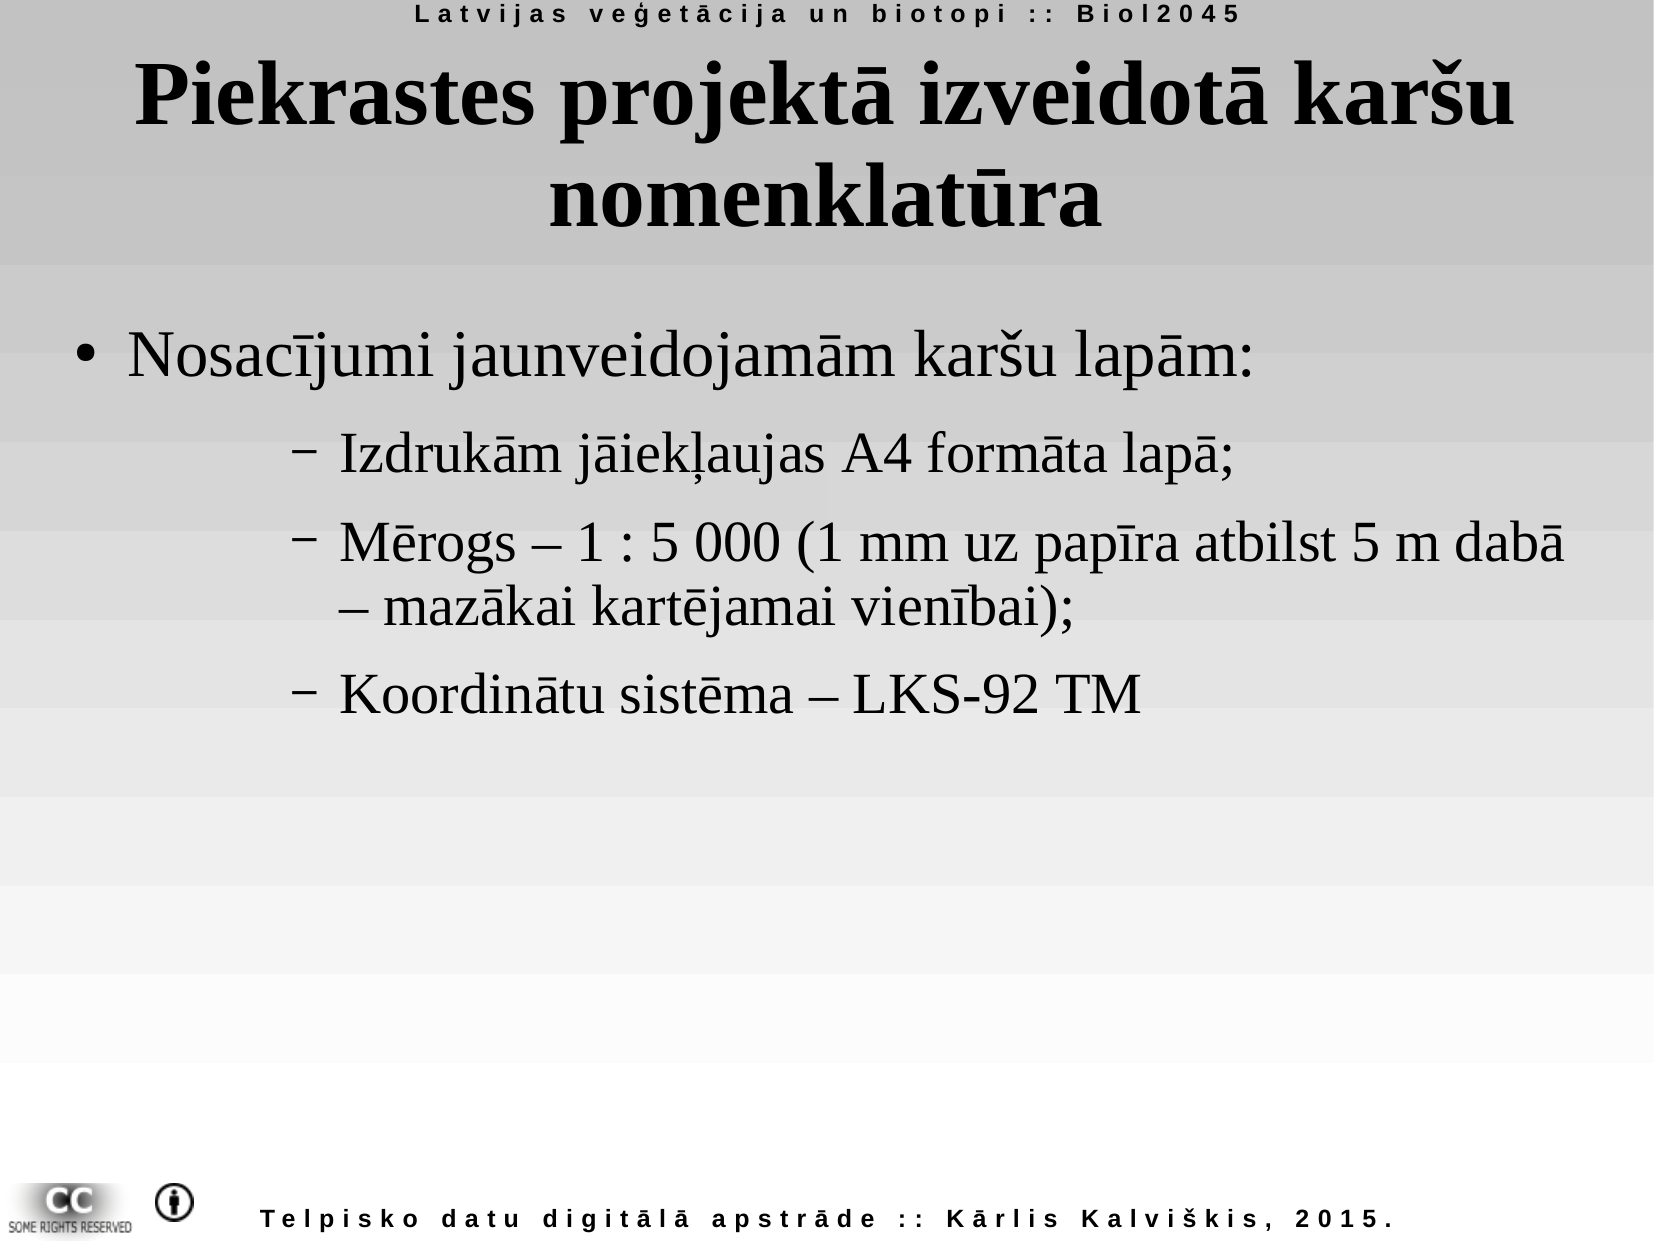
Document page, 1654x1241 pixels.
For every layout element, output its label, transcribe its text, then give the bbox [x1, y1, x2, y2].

picture [0, 287, 1654, 1241]
title Piekrastes projektā izveidotā karšu nomenklatūra [0, 1, 1654, 287]
list Nosacījumi jaunveidojamām karšu lapām: Izdrukām jāiekļaujas A4 formāta lapā; Mērogs – 1 : 5 000 (1 mm uz papīra atbilst 5 m dabā – mazākai kartējamai vienībai); Koordinātu sistēma – LKS-92 TM [56, 317, 1600, 1175]
